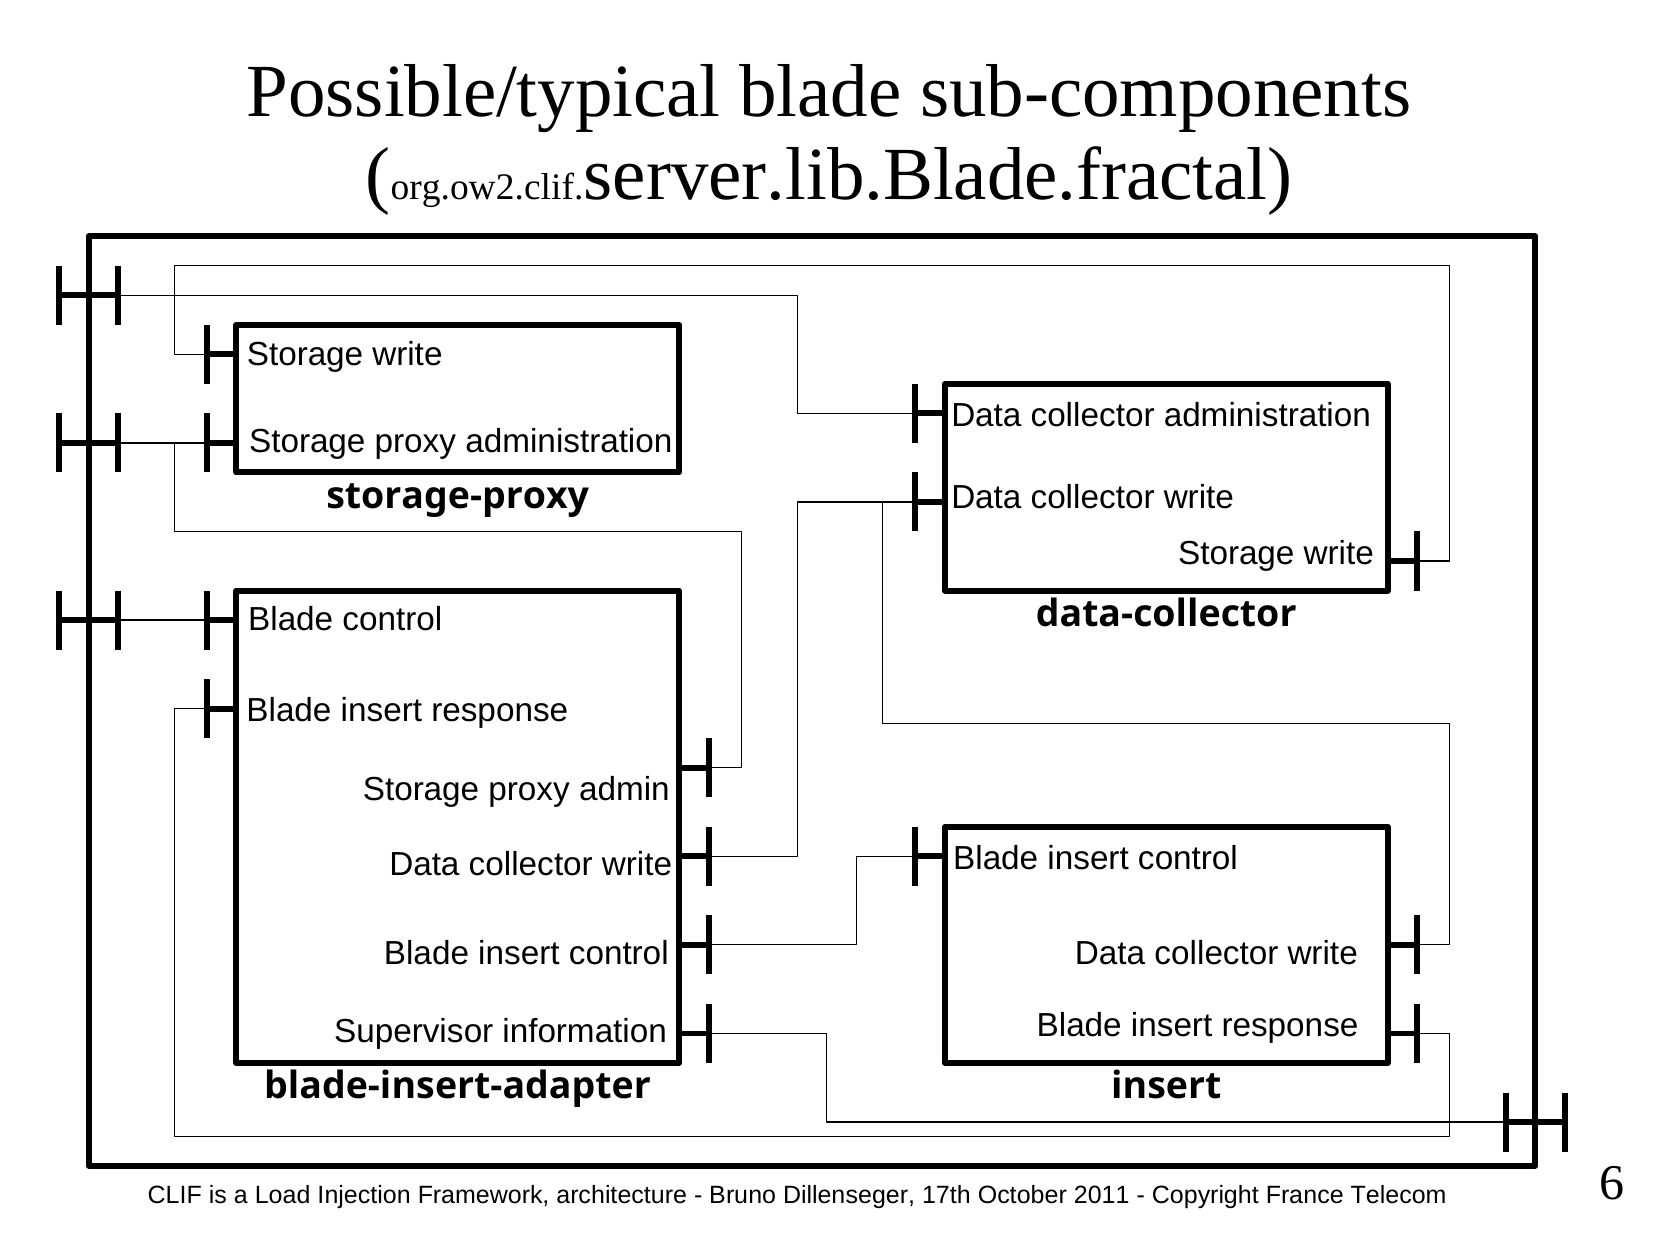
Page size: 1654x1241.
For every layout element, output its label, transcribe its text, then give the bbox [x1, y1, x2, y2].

text_box Storage proxy administration [249, 419, 674, 463]
text_box Blade insert control [952, 836, 1239, 880]
text_box Storage write [246, 334, 443, 378]
text_box Storage proxy admin [362, 767, 671, 811]
text_box Blade insert response [246, 690, 569, 734]
text_box data-collector [944, 594, 1388, 634]
text_box Supervisor information [283, 1009, 668, 1053]
text_box insert [944, 1066, 1388, 1107]
text_box Blade insert response [1036, 1003, 1359, 1047]
title Possible/typical blade sub-components (org.ow2.clif.server.lib.Blade.fractal) [123, 29, 1536, 237]
text_box Data collector write [951, 478, 1235, 522]
text_box blade-insert-adapter [236, 1062, 680, 1107]
text_box storage-proxy [236, 475, 680, 517]
text_box Data collector administration [951, 393, 1372, 437]
text_box Storage write [1177, 531, 1375, 575]
text_box Data collector write [389, 842, 673, 886]
text_box Data collector write [1074, 931, 1359, 975]
text_box Blade insert control [383, 931, 670, 975]
text_box Blade control [248, 600, 443, 644]
